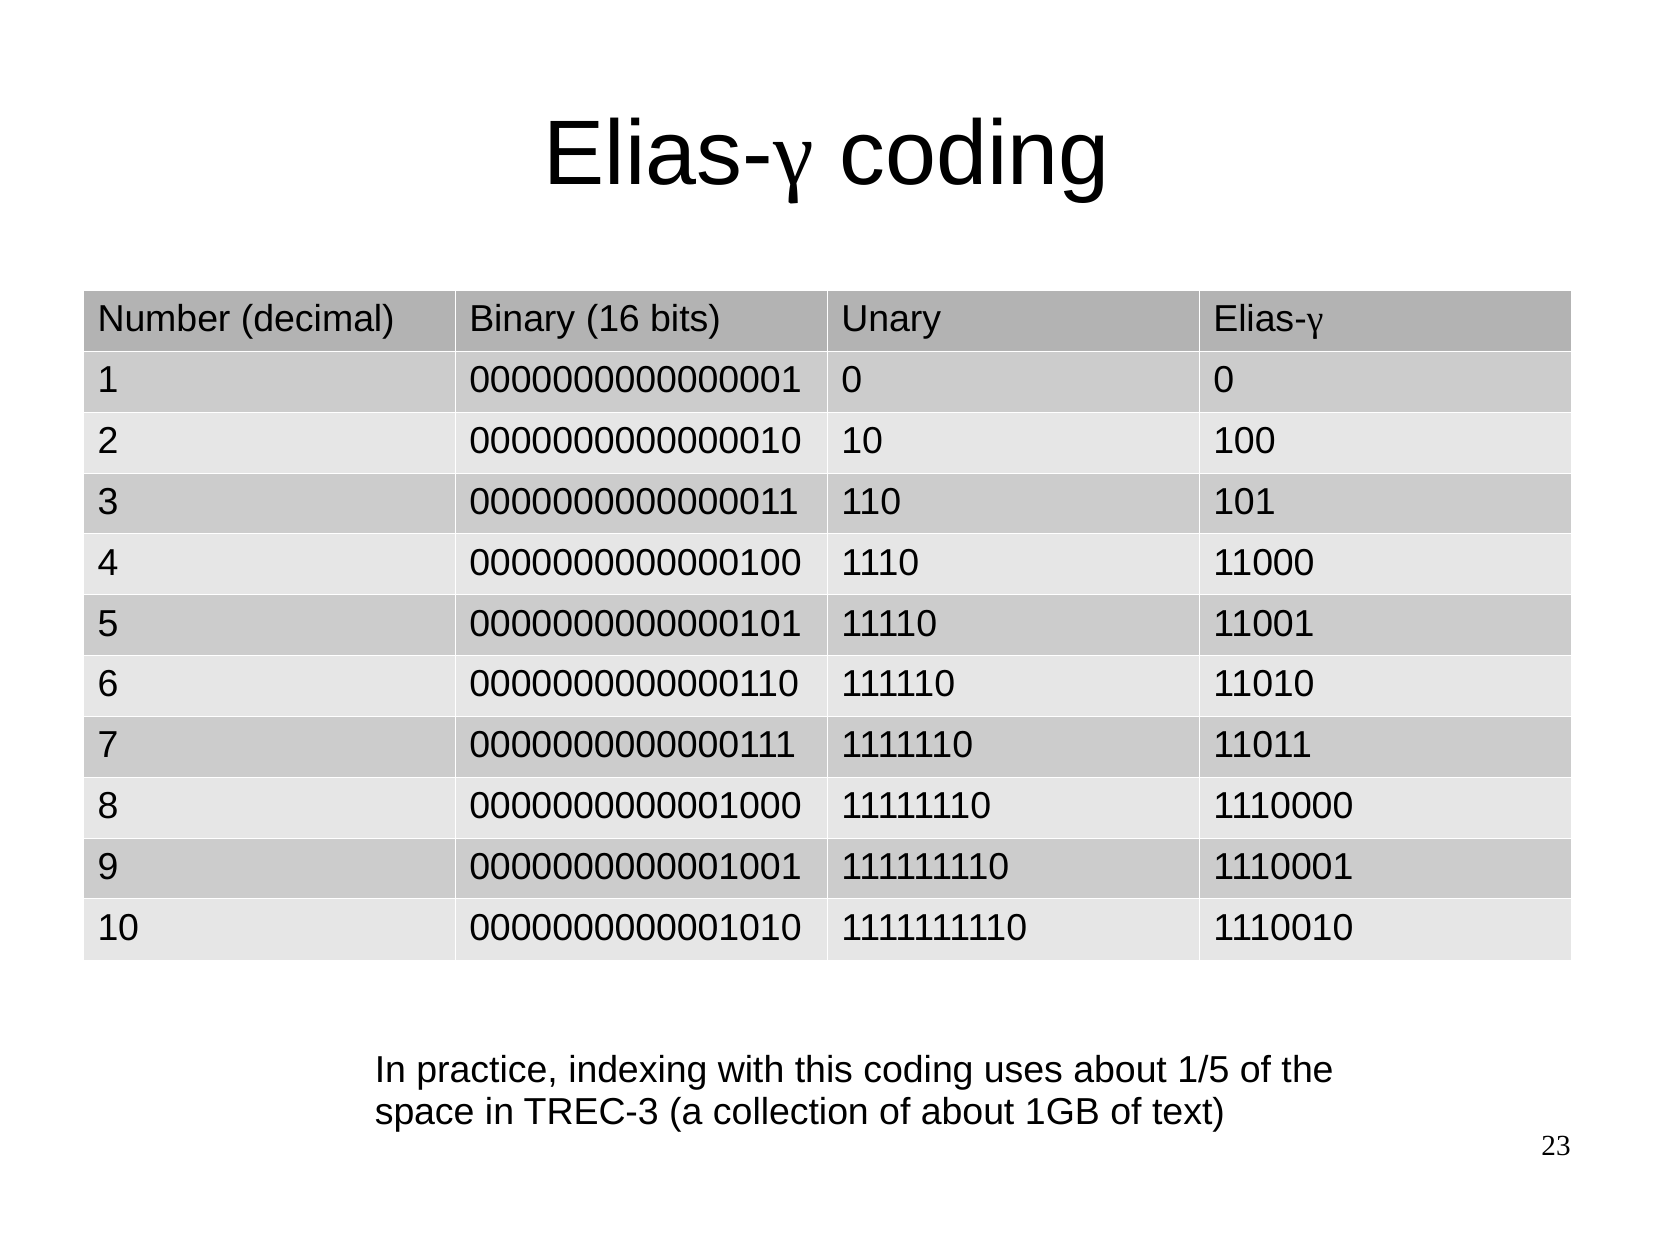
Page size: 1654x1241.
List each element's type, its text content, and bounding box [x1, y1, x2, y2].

table_cell 0000000000000100 [456, 534, 827, 594]
table_cell 1111111110 [828, 899, 1199, 960]
table_header Unary [828, 291, 1199, 351]
table_cell 0000000000000111 [456, 717, 827, 777]
table_cell 1110 [828, 534, 1199, 594]
table_cell 11010 [1200, 656, 1571, 716]
title Elias-γ coding [82, 49, 1571, 257]
table_cell 11001 [1200, 595, 1571, 655]
table_cell 101 [1200, 474, 1571, 533]
table_cell 2 [84, 413, 455, 473]
table_cell 7 [84, 717, 455, 777]
table_cell 11110 [828, 595, 1199, 655]
text_box In practice, indexing with this coding uses about 1/5 of the space in TREC-3 (a collection of about 1GB of text) [360, 1041, 1351, 1141]
table_cell 8 [84, 778, 455, 838]
table_cell 0000000000001000 [456, 778, 827, 838]
table_cell 0 [828, 352, 1199, 412]
table_cell 0000000000000101 [456, 595, 827, 655]
table_cell 110 [828, 474, 1199, 533]
table_cell 111110 [828, 656, 1199, 716]
table_cell 100 [1200, 413, 1571, 473]
table_cell 0 [1200, 352, 1571, 412]
table_cell 11011 [1200, 717, 1571, 777]
table_cell 4 [84, 534, 455, 594]
table_cell 10 [828, 413, 1199, 473]
table_cell 1 [84, 352, 455, 412]
table_cell 1110010 [1200, 899, 1571, 960]
table_cell 0000000000000001 [456, 352, 827, 412]
table_cell 3 [84, 474, 455, 533]
table_cell 11000 [1200, 534, 1571, 594]
table_cell 0000000000000010 [456, 413, 827, 473]
table_cell 5 [84, 595, 455, 655]
table_cell 0000000000000011 [456, 474, 827, 533]
table_cell 111111110 [828, 839, 1199, 898]
table_header Elias-γ [1200, 291, 1571, 351]
table_header Number (decimal) [84, 291, 455, 351]
table_cell 1110001 [1200, 839, 1571, 898]
table_cell 0000000000000110 [456, 656, 827, 716]
table_cell 10 [84, 899, 455, 960]
table_cell 1110000 [1200, 778, 1571, 838]
table_cell 0000000000001001 [456, 839, 827, 898]
table_cell 6 [84, 656, 455, 716]
table_cell 0000000000001010 [456, 899, 827, 960]
table_cell 1111110 [828, 717, 1199, 777]
table_cell 11111110 [828, 778, 1199, 838]
table_cell 9 [84, 839, 455, 898]
table_header Binary (16 bits) [456, 291, 827, 351]
